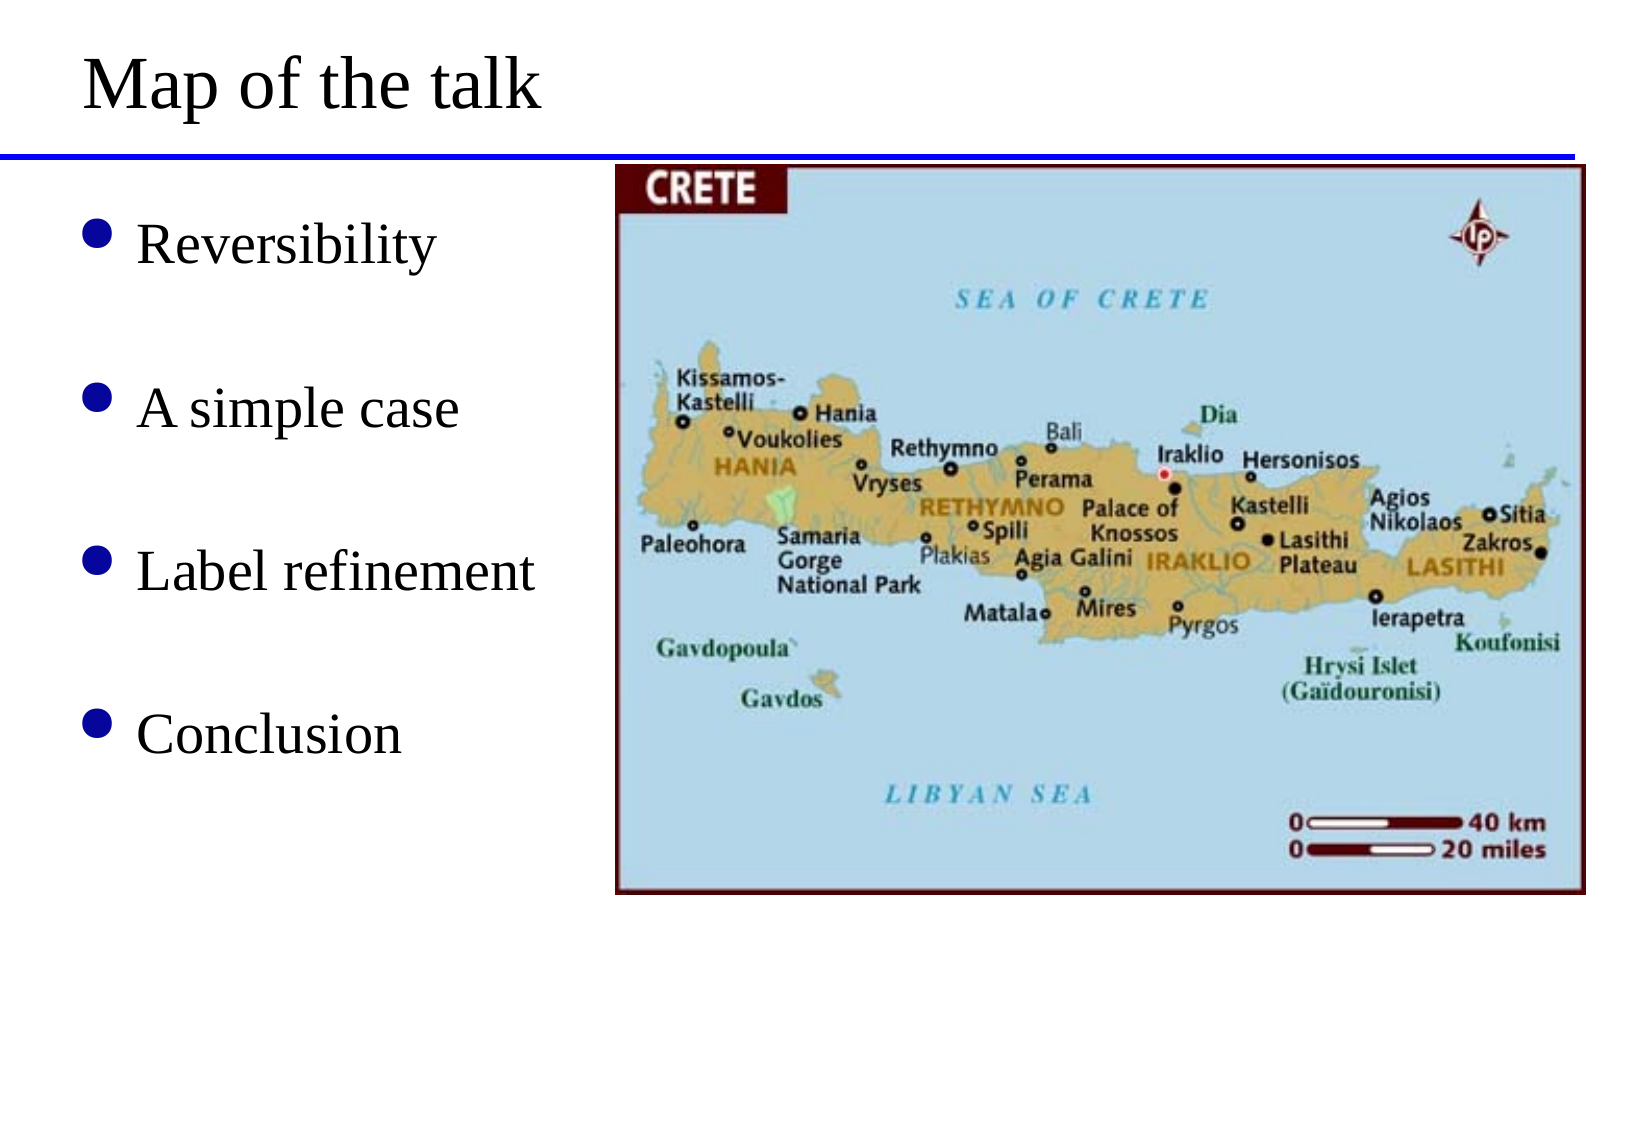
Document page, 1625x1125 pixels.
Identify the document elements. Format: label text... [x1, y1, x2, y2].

list Reversibility A simple case Label refinement Conclusion [65, 198, 1476, 1061]
title Map of the talk [67, 27, 1544, 131]
picture [615, 164, 1586, 895]
